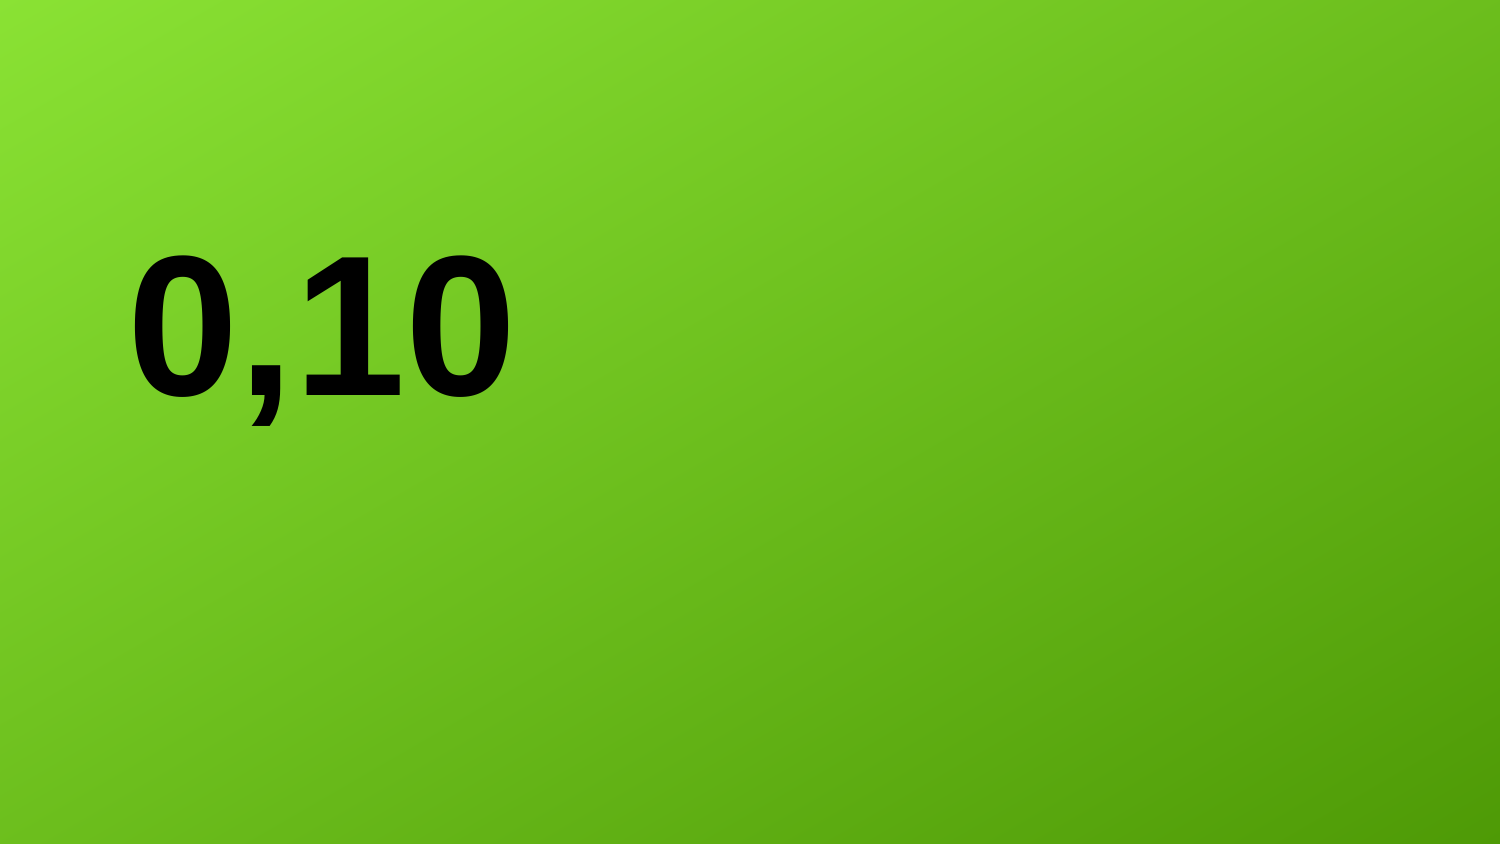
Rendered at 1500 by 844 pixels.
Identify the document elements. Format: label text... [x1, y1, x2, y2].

title 0,10 [112, 259, 1388, 450]
